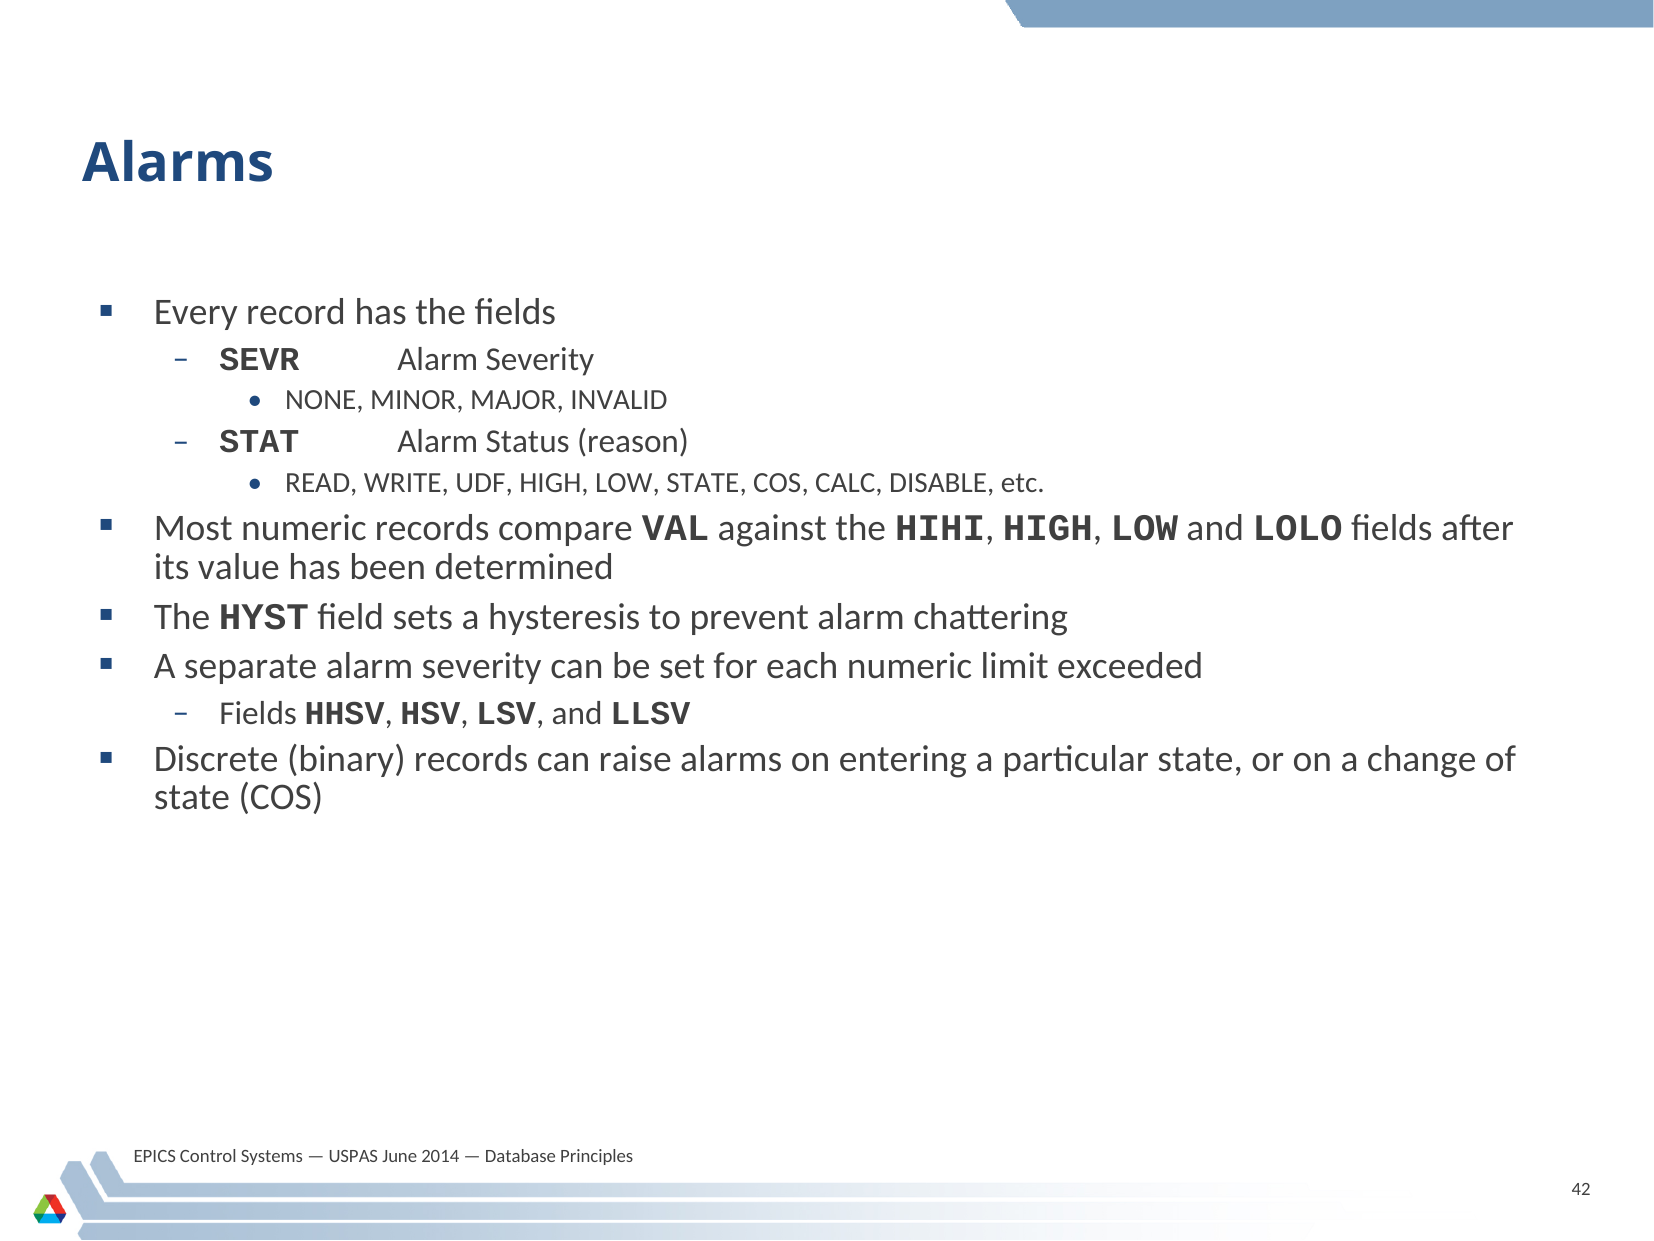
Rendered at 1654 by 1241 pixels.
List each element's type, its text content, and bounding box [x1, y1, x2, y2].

picture [0, 1143, 1654, 1240]
list Every record has the fields SEVR Alarm Severity NONE, MINOR, MAJOR, INVALID STAT Alarm Status (reason) READ, WRITE, UDF, HIGH, LOW, STATE, COS, CALC, DISABLE, etc. Most numeric records compare VAL against the HIHI, HIGH, LOW and LOLO fields after its value has been determined The HYST field sets a hysteresis to prevent alarm chattering A separate alarm severity can be set for each numeric limit exceeded Fields HHSV, HSV, LSV, and LLSV Discrete (binary) records can raise alarms on entering a particular state, or on a change of state (COS) [82, 289, 1571, 1123]
picture [0, 0, 1654, 29]
title Alarms [82, 128, 1571, 192]
